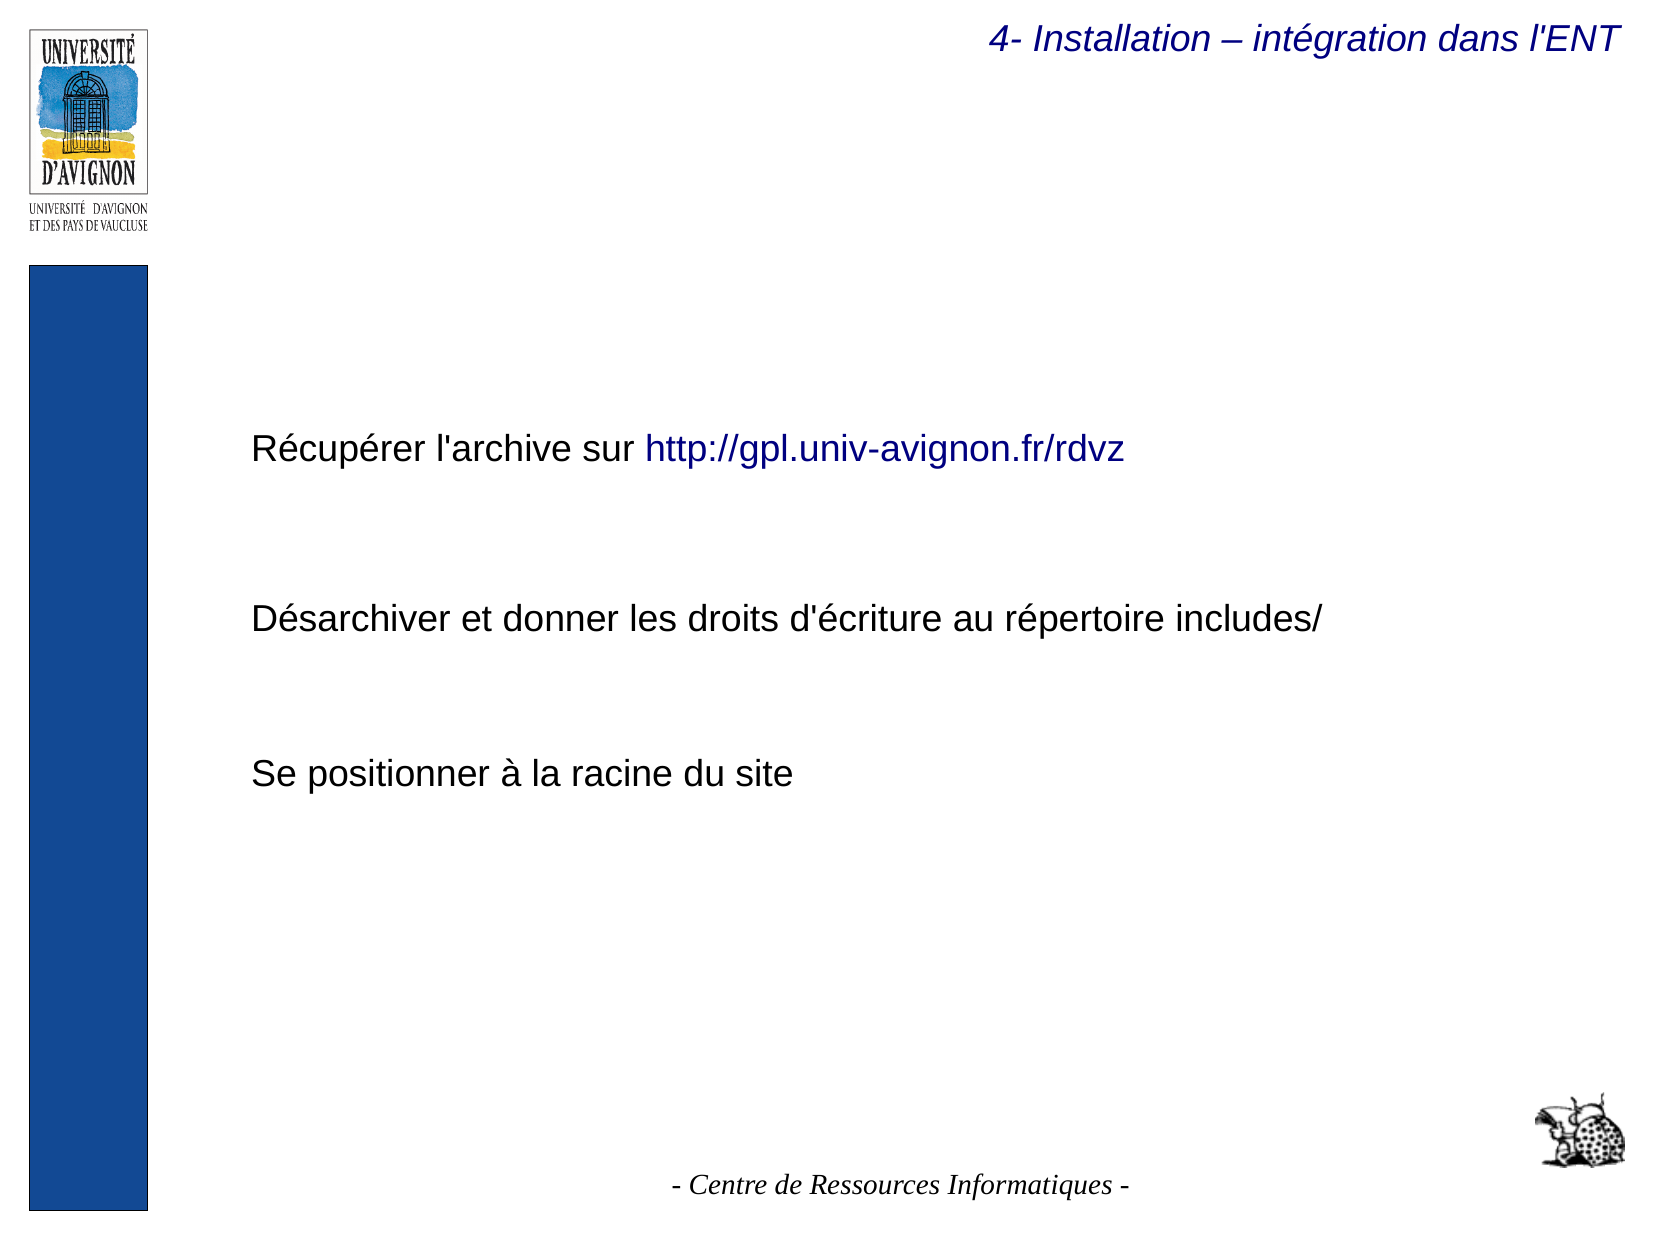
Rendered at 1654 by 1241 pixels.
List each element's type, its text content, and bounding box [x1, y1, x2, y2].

text_box Désarchiver et donner les droits d'écriture au répertoire includes/ [236, 590, 1477, 732]
text_box Récupérer l'archive sur http://gpl.univ-avignon.fr/rdvz [236, 420, 1477, 561]
text_box [29, 265, 148, 1211]
picture [29, 29, 148, 236]
picture [1535, 1092, 1625, 1168]
text_box Se positionner à la racine du site [236, 744, 1477, 886]
text_box - Centre de Ressources Informatiques - [648, 1160, 1153, 1209]
text_box 4- Installation – intégration dans l'ENT [974, 10, 1654, 110]
